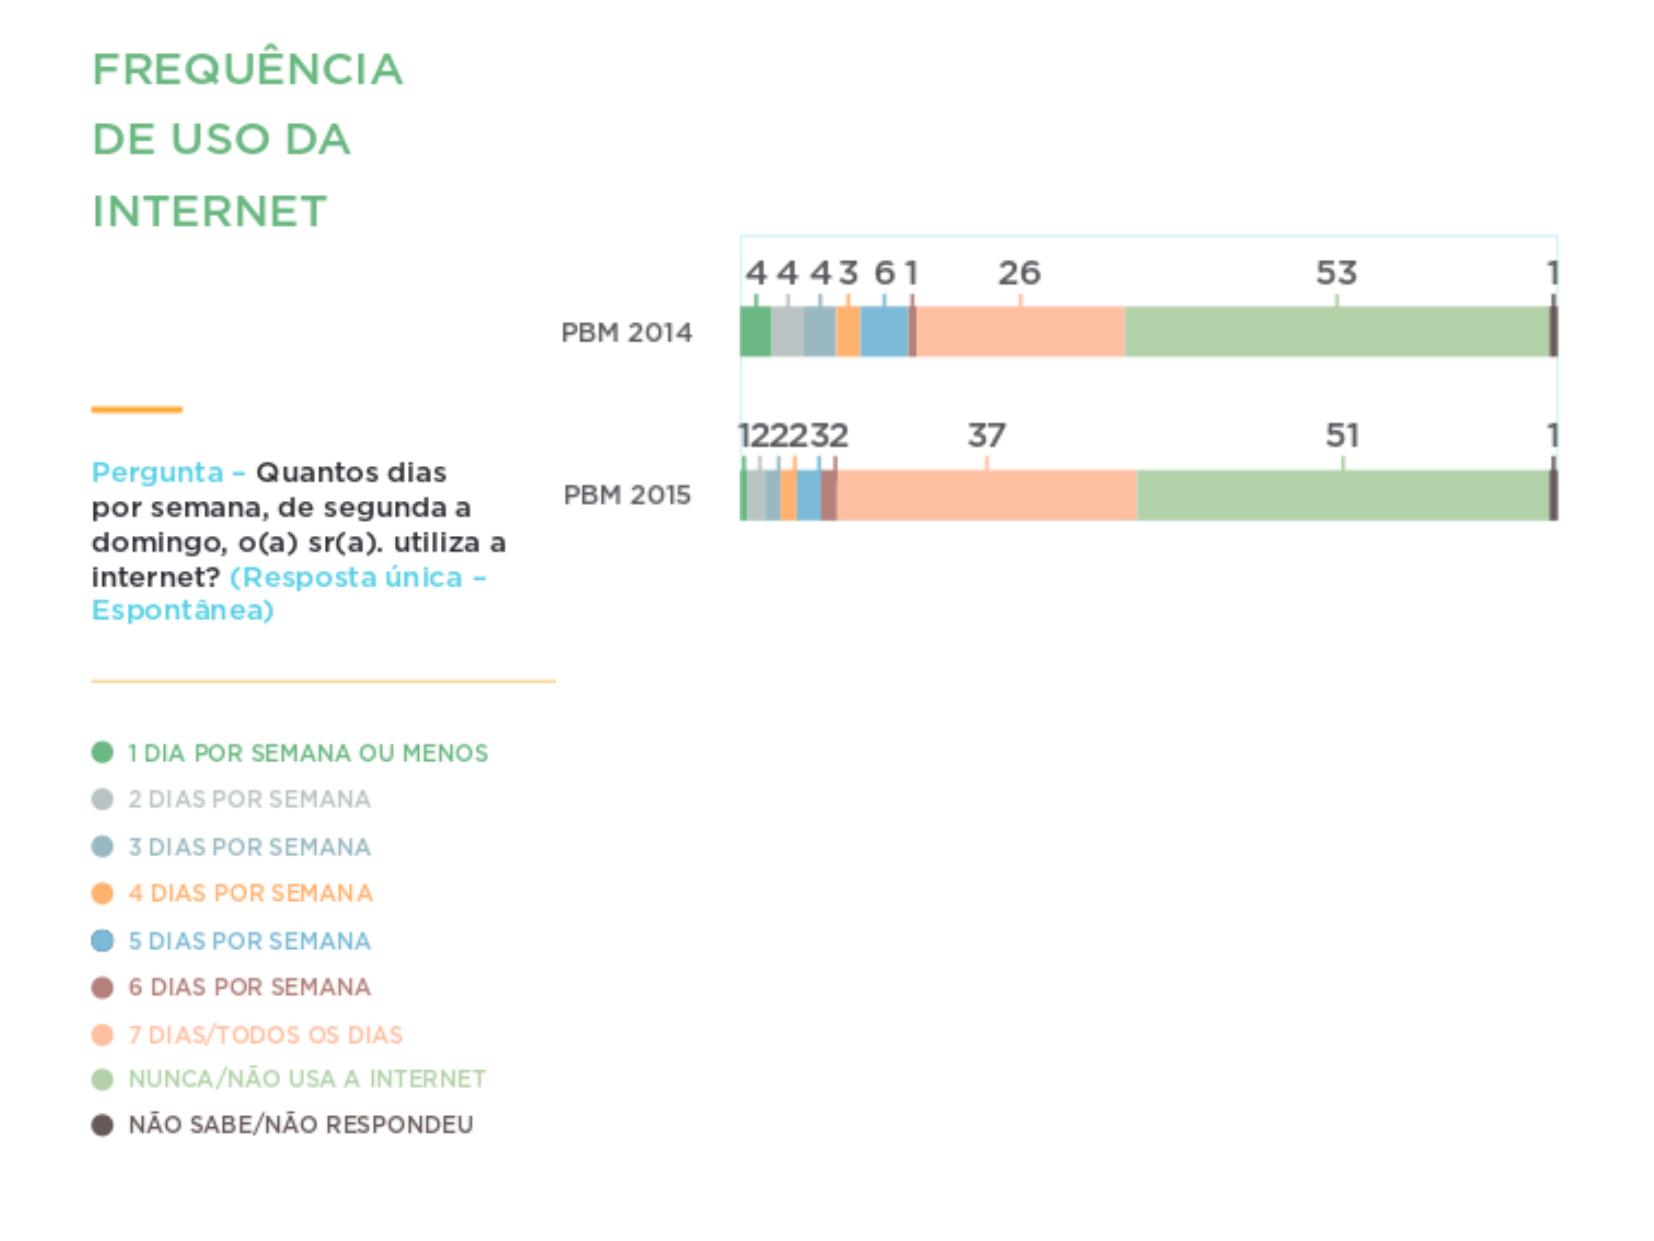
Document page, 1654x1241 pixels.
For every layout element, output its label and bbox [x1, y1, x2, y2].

picture [26, 17, 1607, 1184]
